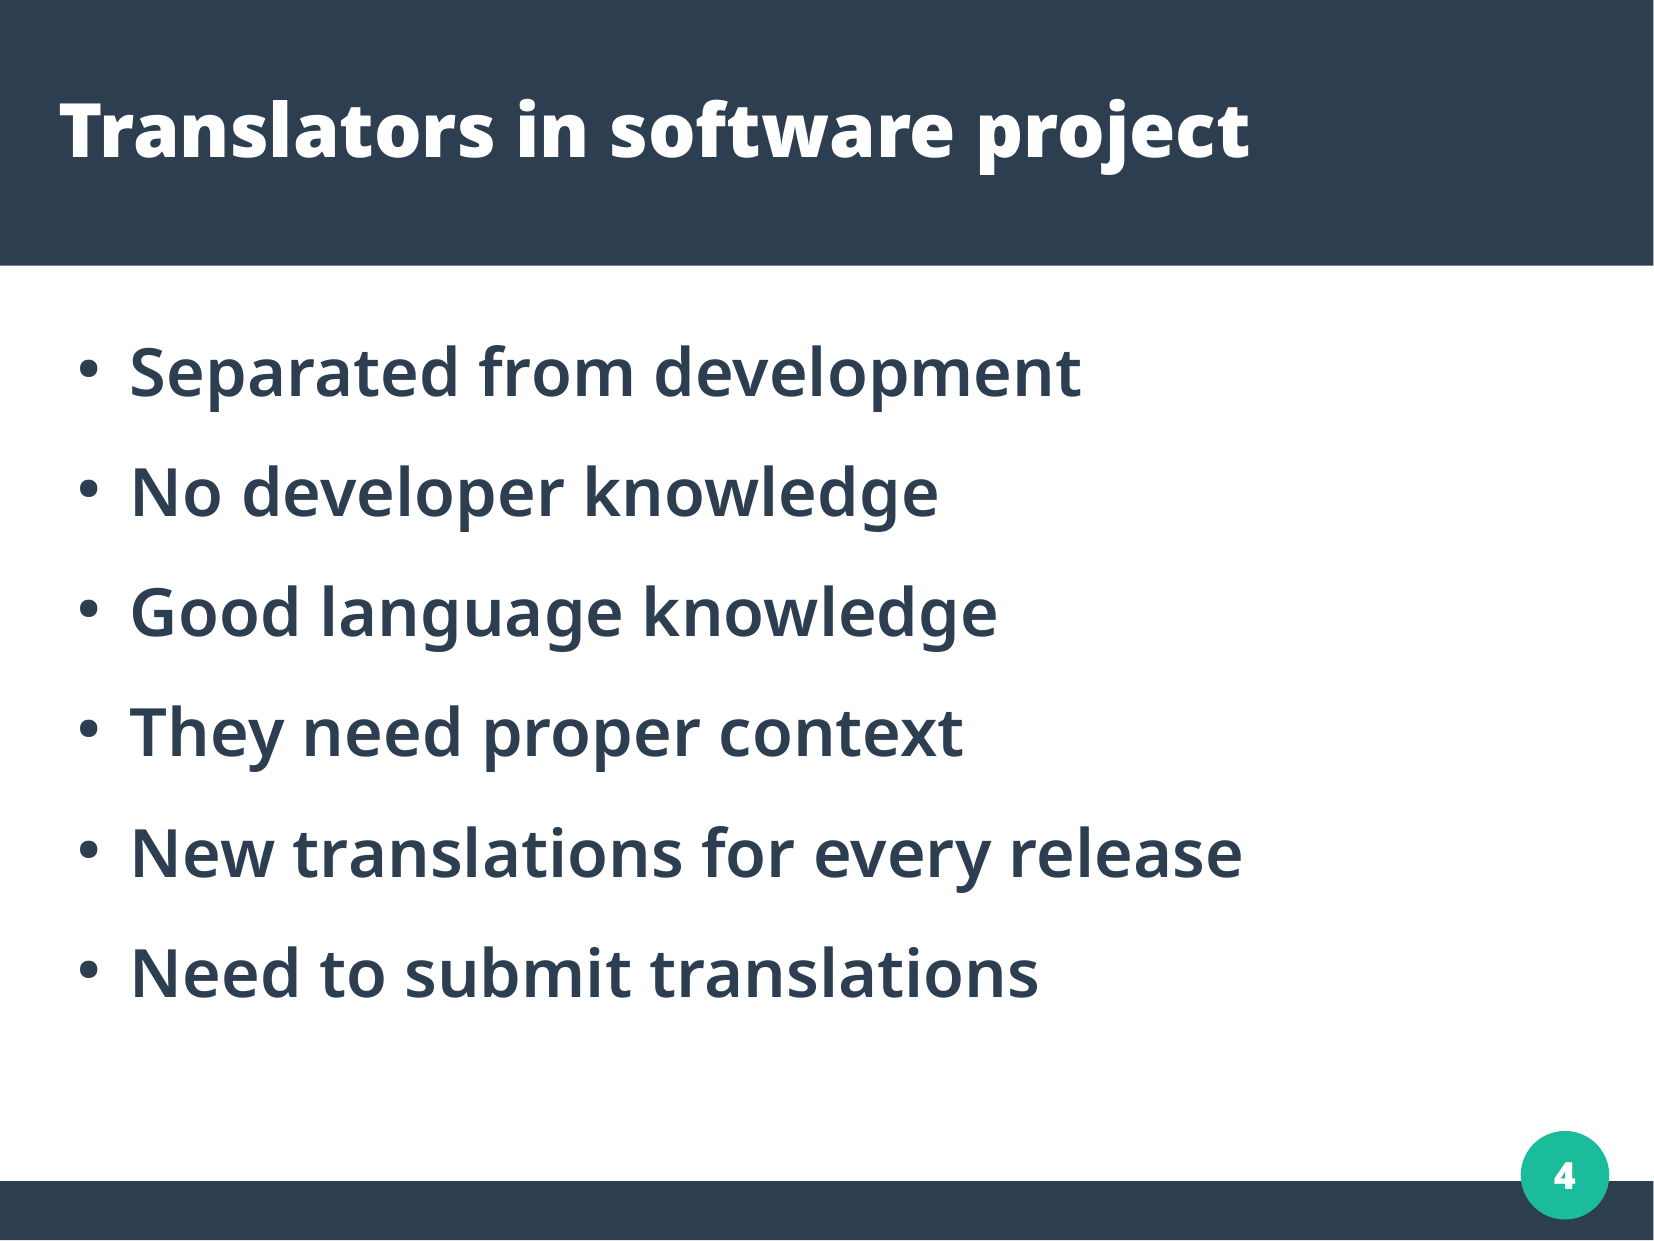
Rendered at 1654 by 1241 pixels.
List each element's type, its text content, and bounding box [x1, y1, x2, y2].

title Translators in software project [59, 49, 1595, 207]
list Separated from development No developer knowledge Good language knowledge They need proper context New translations for every release Need to submit translations [59, 324, 1595, 1152]
